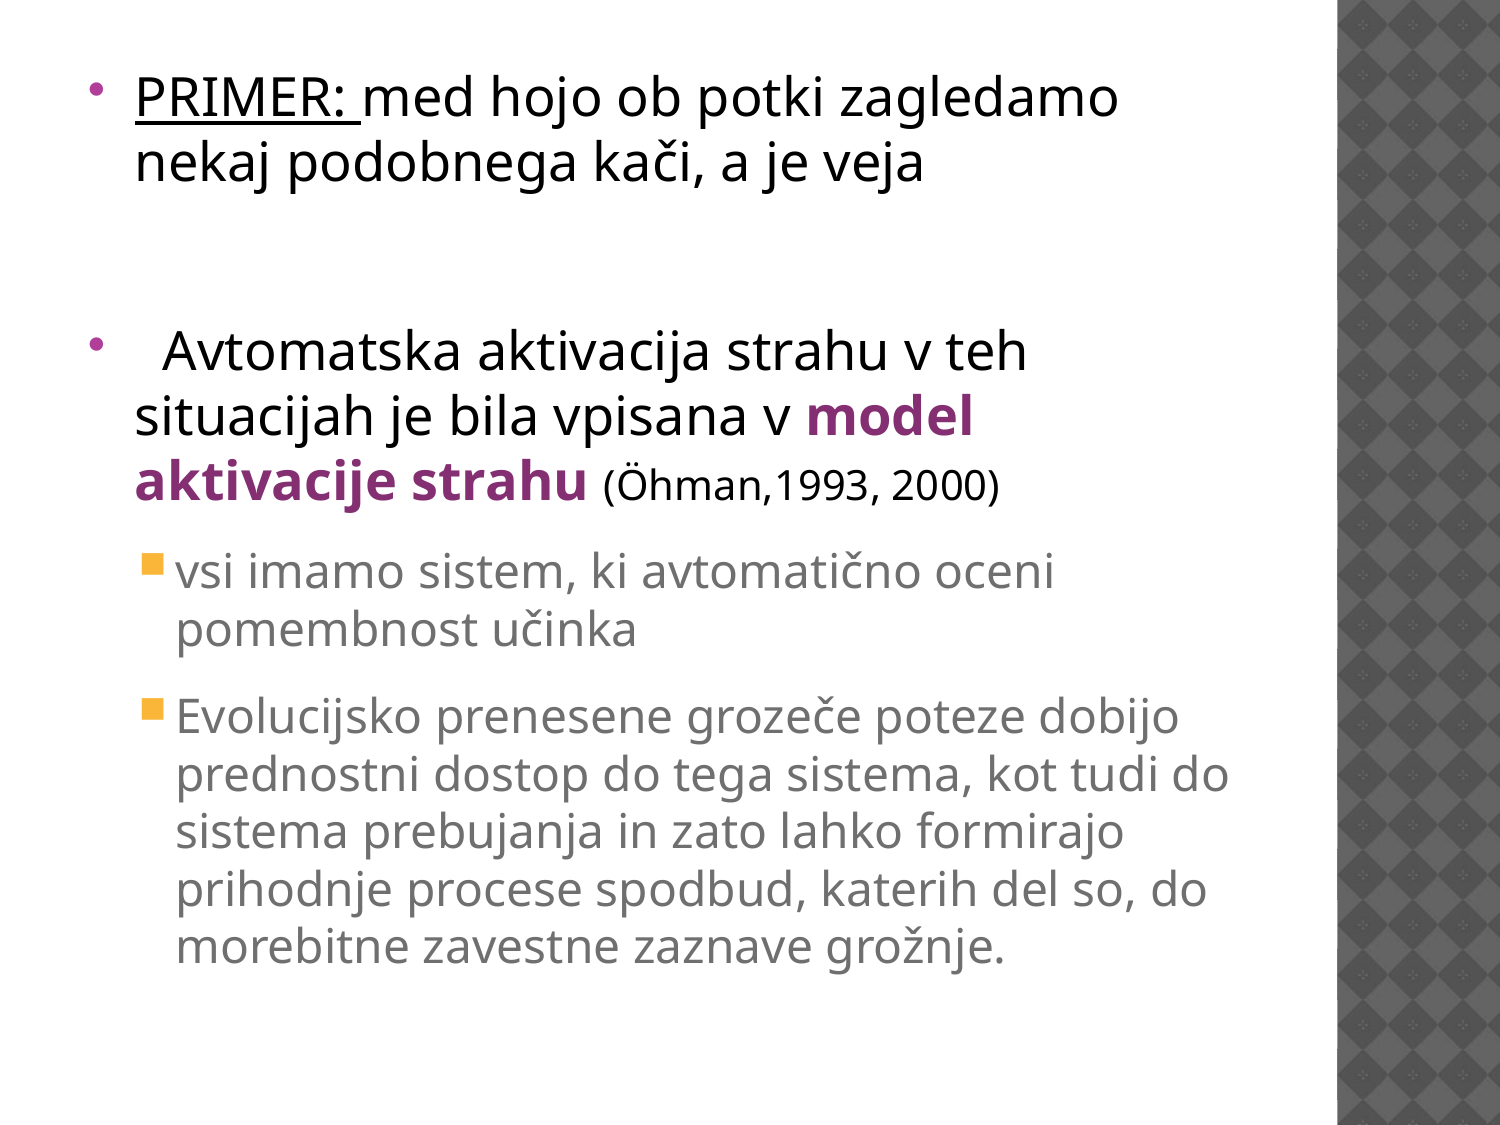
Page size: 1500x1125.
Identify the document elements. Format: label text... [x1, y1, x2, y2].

list PRIMER: med hojo ob potki zagledamo nekaj podobnega kači, a je veja Avtomatska aktivacija strahu v teh situacijah je bila vpisana v model aktivacije strahu (Öhman,1993, 2000) vsi imamo sistem, ki avtomatično oceni pomembnost učinka Evolucijsko prenesene grozeče poteze dobijo prednostni dostop do tega sistema, kot tudi do sistema prebujanja in zato lahko formirajo prihodnje procese spodbud, katerih del so, do morebitne zavestne zaznave grožnje. [75, 54, 1263, 1059]
picture [1337, 0, 1500, 1125]
